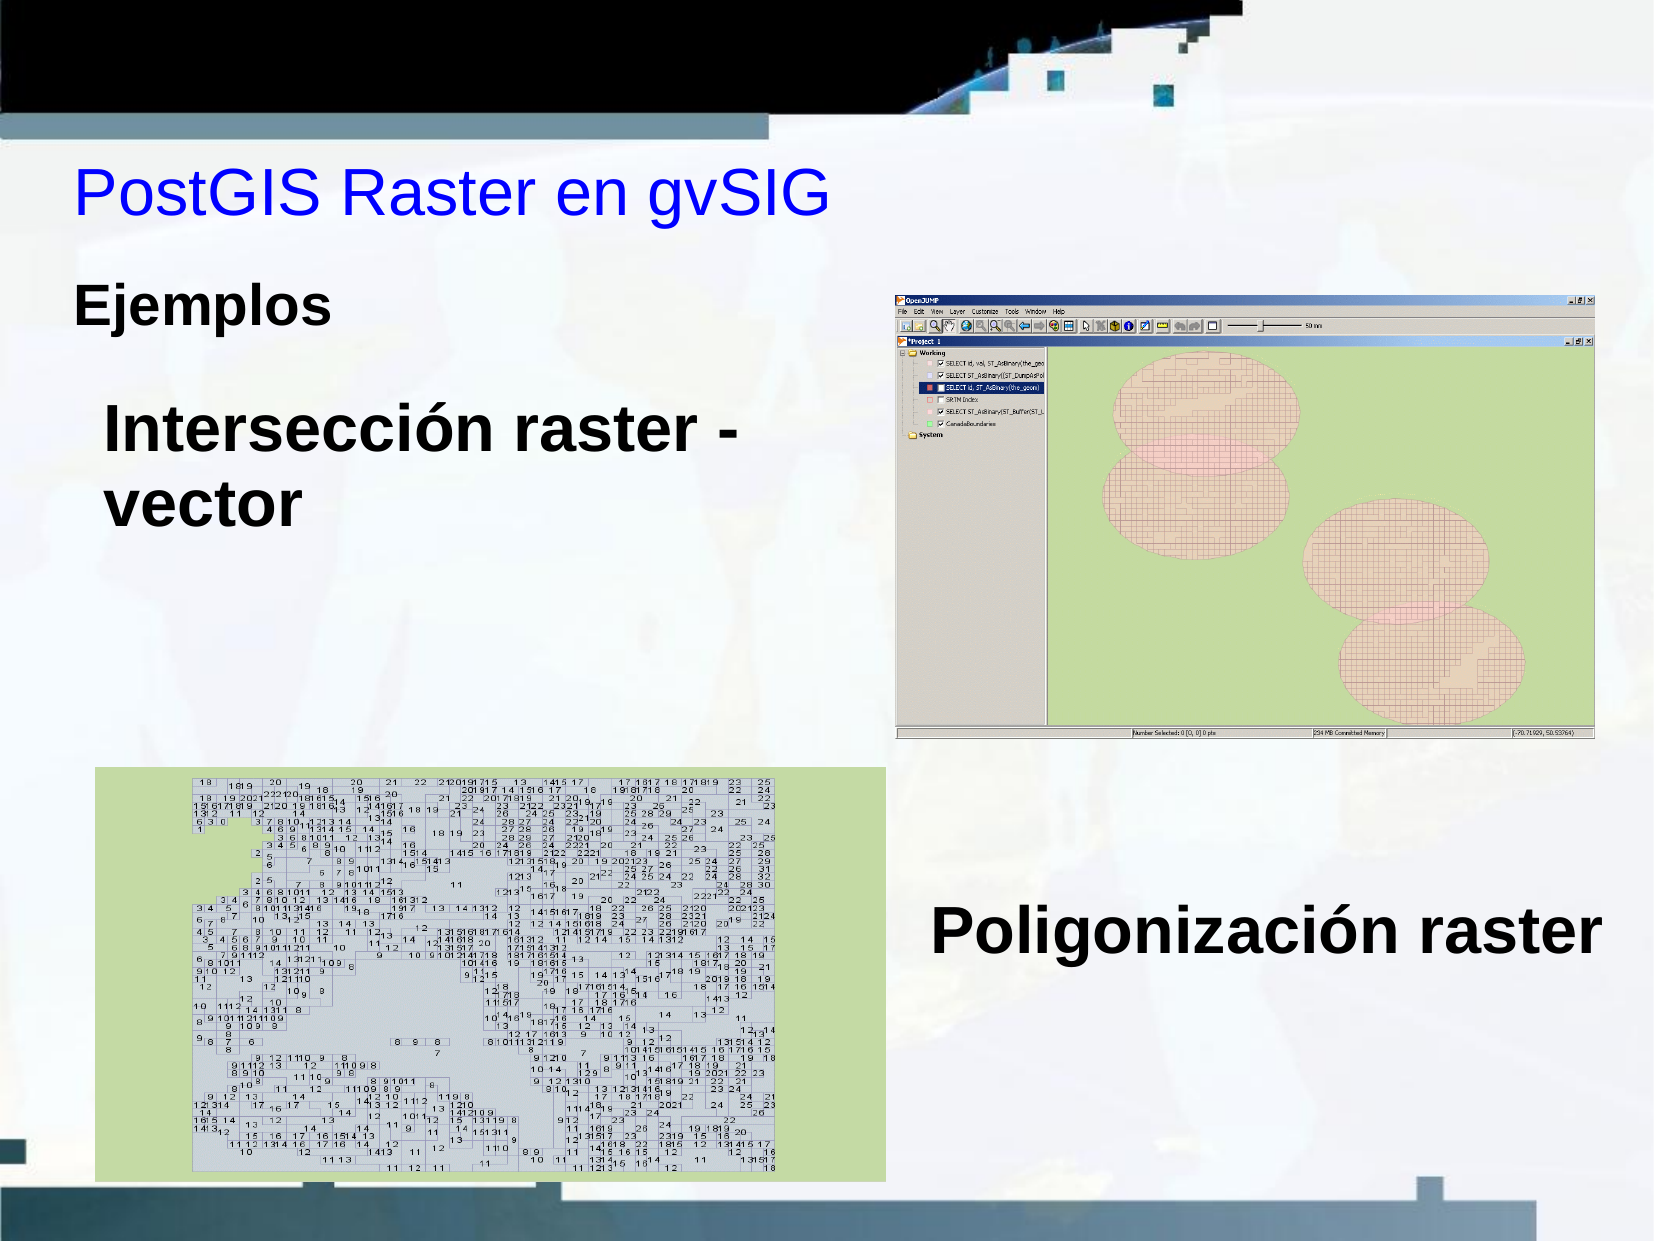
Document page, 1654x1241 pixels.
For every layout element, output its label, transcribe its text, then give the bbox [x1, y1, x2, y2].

text_box Ejemplos [59, 265, 1595, 356]
text_box Intersección raster - vector [88, 383, 857, 571]
text_box PostGIS Raster en gvSIG [59, 147, 886, 238]
picture [0, 0, 1654, 1241]
text_box Poligonización raster [915, 885, 1654, 987]
